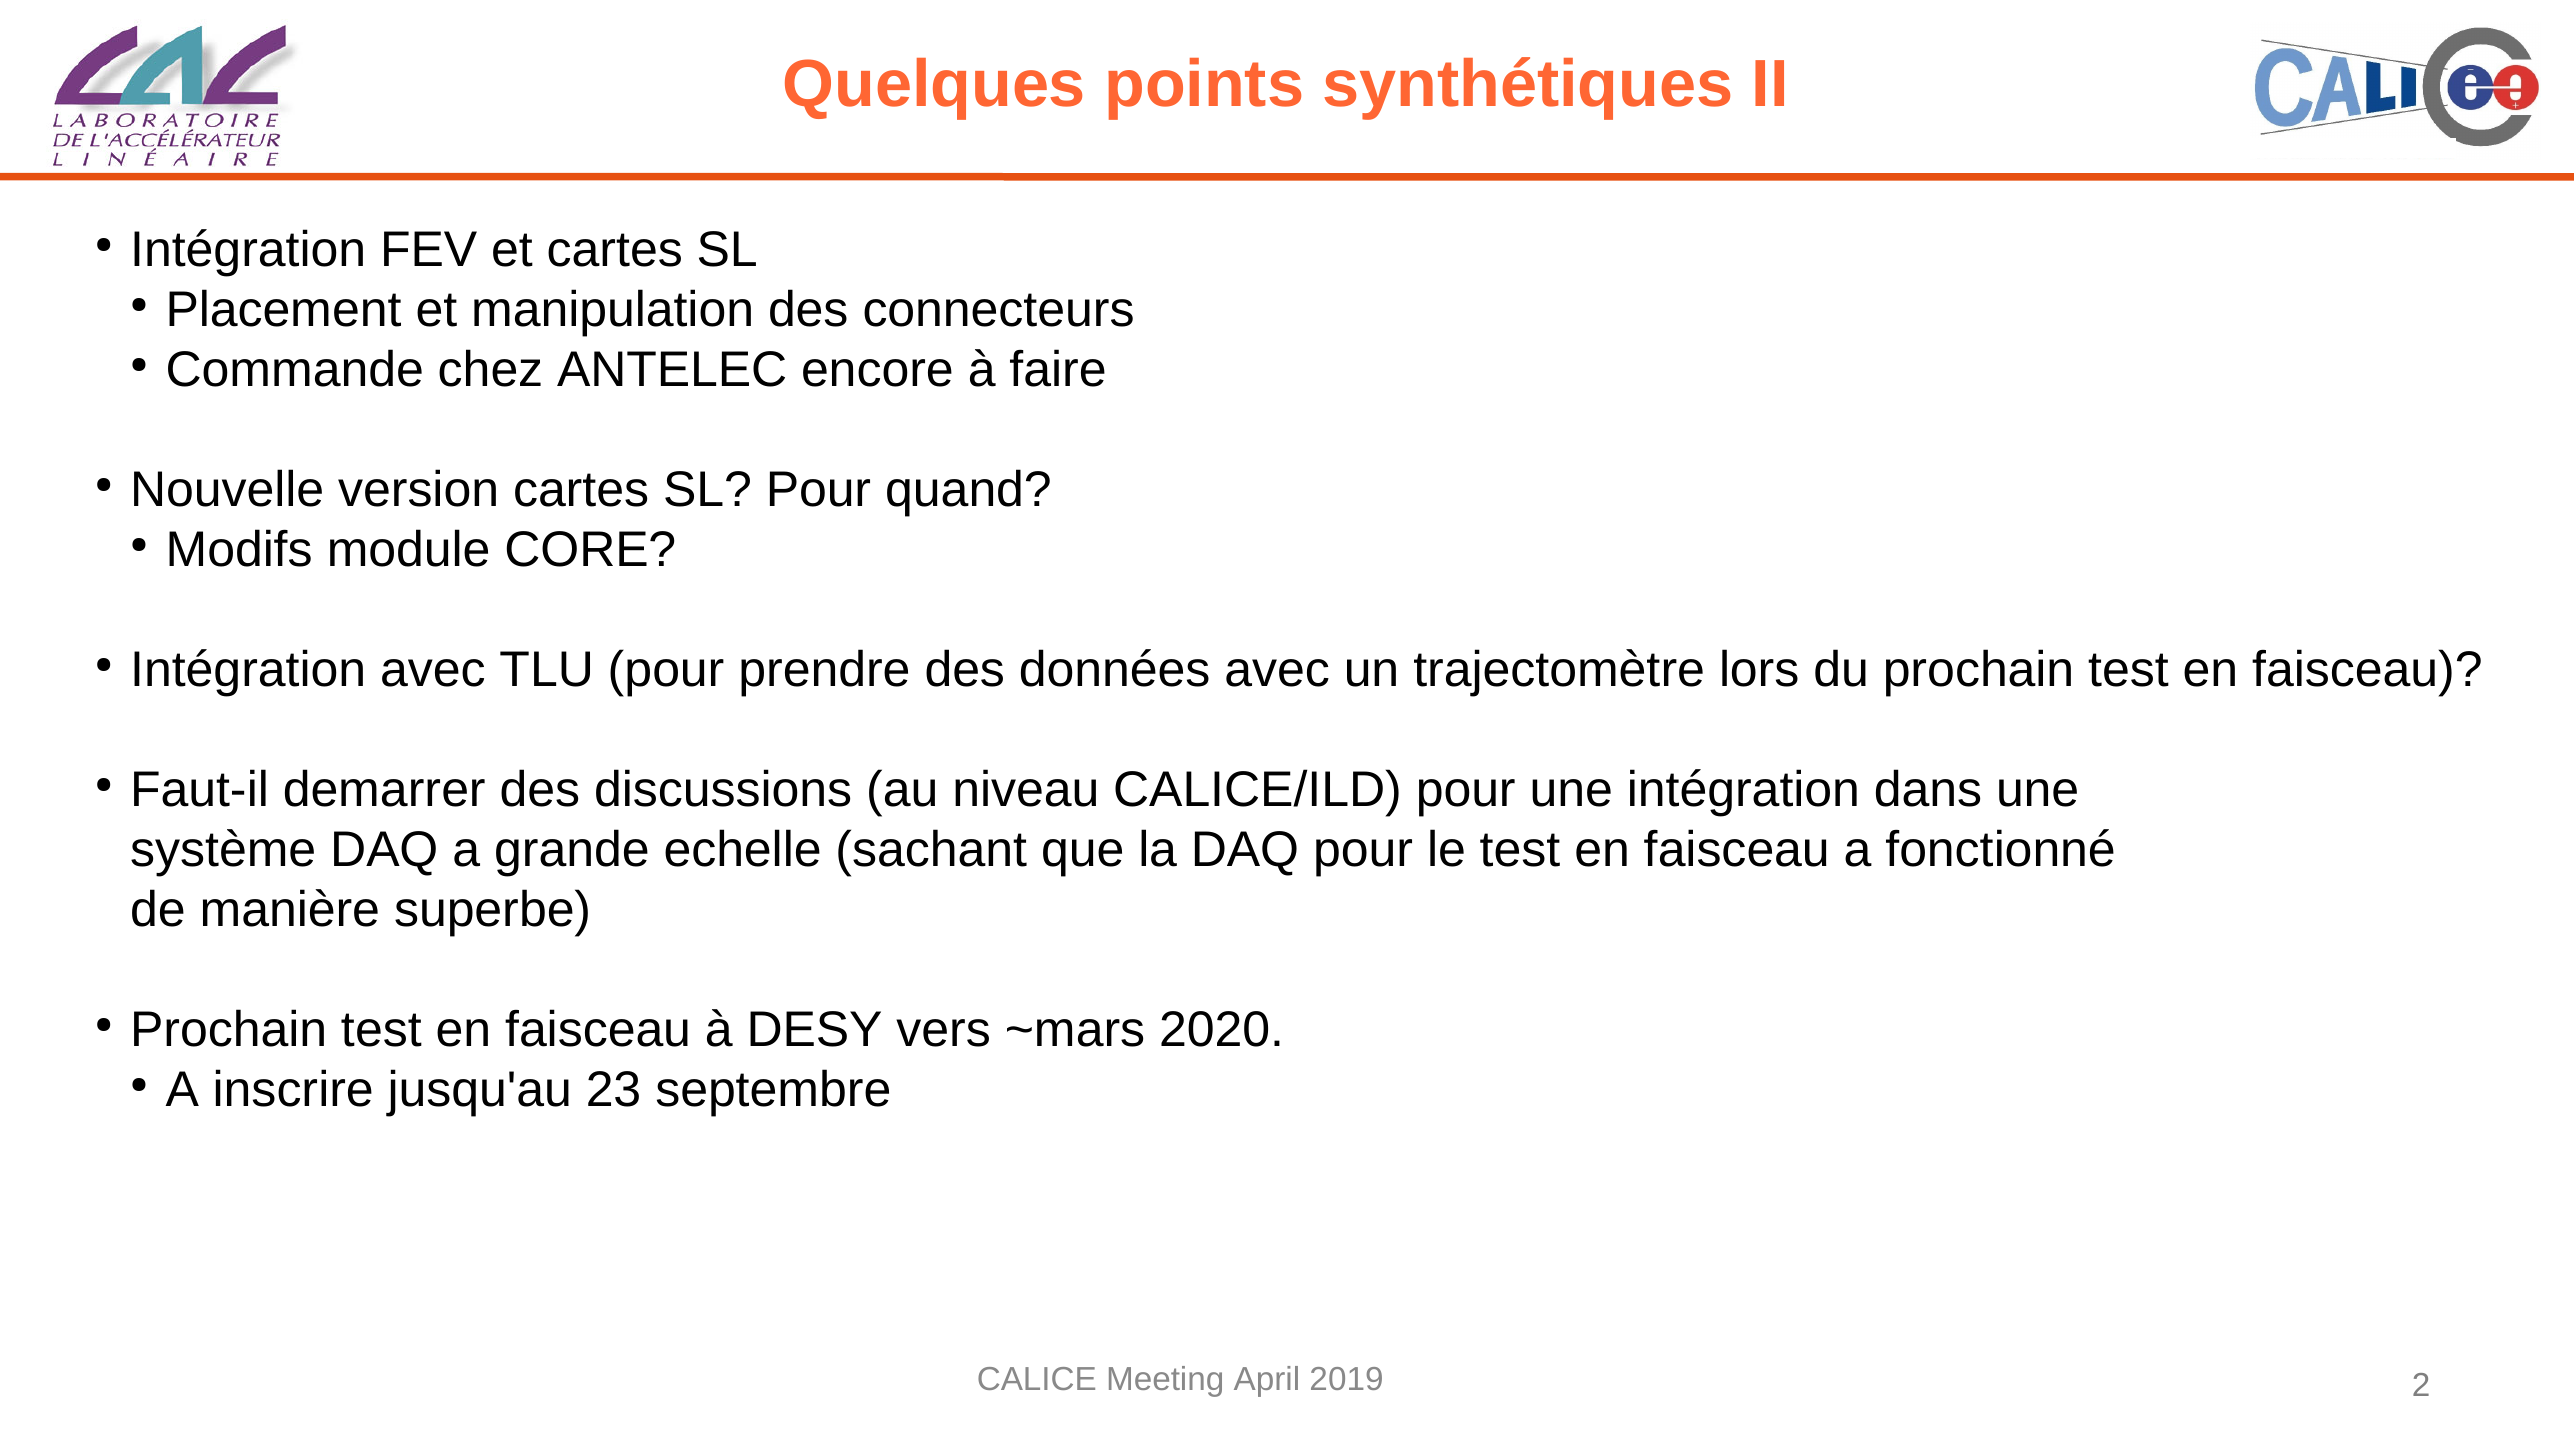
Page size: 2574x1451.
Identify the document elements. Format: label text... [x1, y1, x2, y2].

picture [2368, 22, 2541, 160]
picture [46, 19, 303, 170]
title Quelques points synthétiques II [222, 0, 2368, 168]
text_box Intégration FEV et cartes SL Placement et manipulation des connecteurs Commande chez ANTELEC encore à faire Nouvelle version cartes SL? Pour quand? Modifs module CORE? Intégration avec TLU (pour prendre des données avec un trajectomètre lors du prochain test en faisceau)? Faut-il demarrer des discussions (au niveau CALICE/ILD) pour une intégration dans une système DAQ a grande echelle (sachant que la DAQ pour le test en faisceau a fonctionné de manière superbe) Prochain test en faisceau à DESY vers ~mars 2020. A inscrire jusqu'au 23 septembre [80, 209, 2501, 1424]
